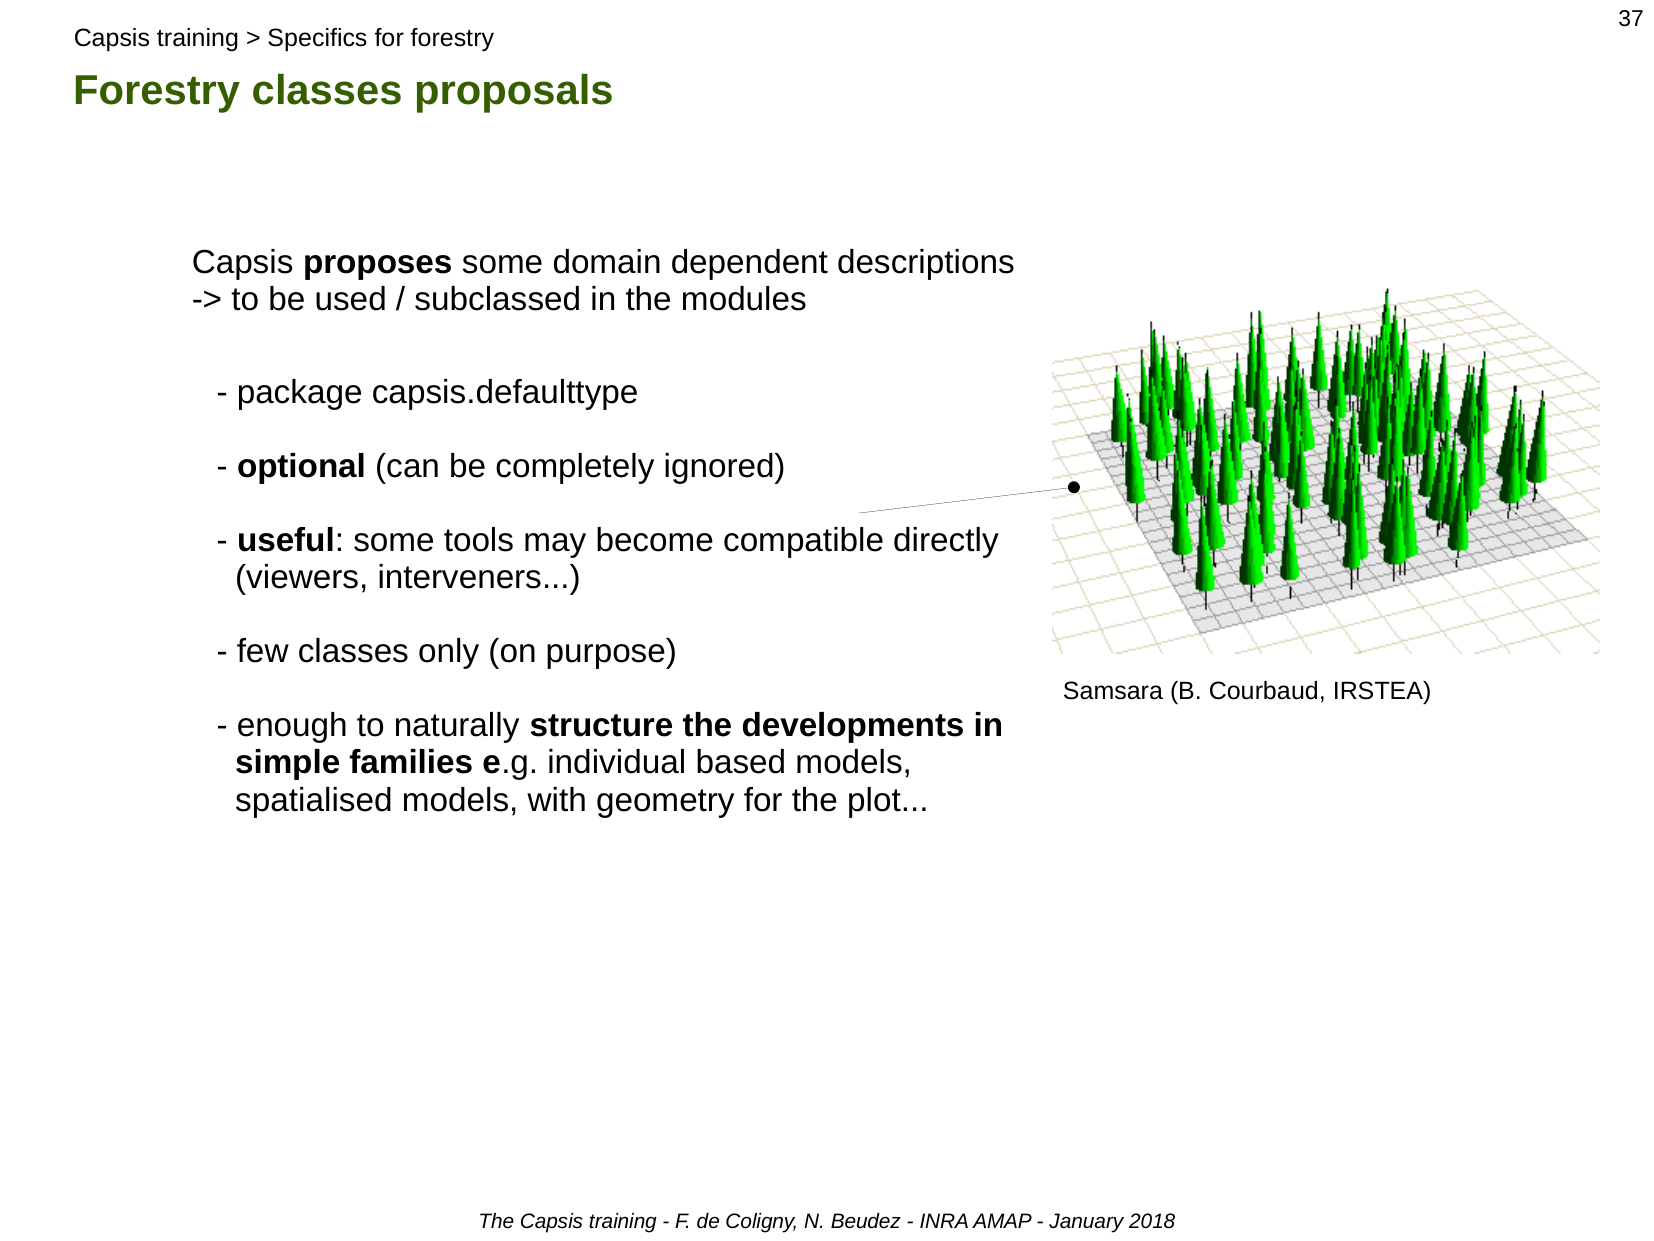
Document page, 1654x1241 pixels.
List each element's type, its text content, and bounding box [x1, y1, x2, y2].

text_box Capsis proposes some domain dependent descriptions -> to be used / subclassed in the modules [177, 236, 1232, 327]
text_box The Capsis training - F. de Coligny, N. Beudez - INRA AMAP - January 2018 [0, 1202, 1654, 1241]
text_box Capsis training > Specifics for forestry [59, 16, 1004, 60]
text_box Forestry classes proposals [58, 59, 1151, 122]
text_box Samsara (B. Courbaud, IRSTEA) [1048, 669, 1582, 713]
picture [1052, 259, 1600, 654]
text_box - package capsis.defaulttype - optional (can be completely ignored) - useful: some tools may become compatible directly (viewers, interveners...) - few classes only (on purpose) - enough to naturally structure the developments in simple families e.g. individual based models, spatialised models, with geometry for the plot... [201, 366, 1095, 982]
